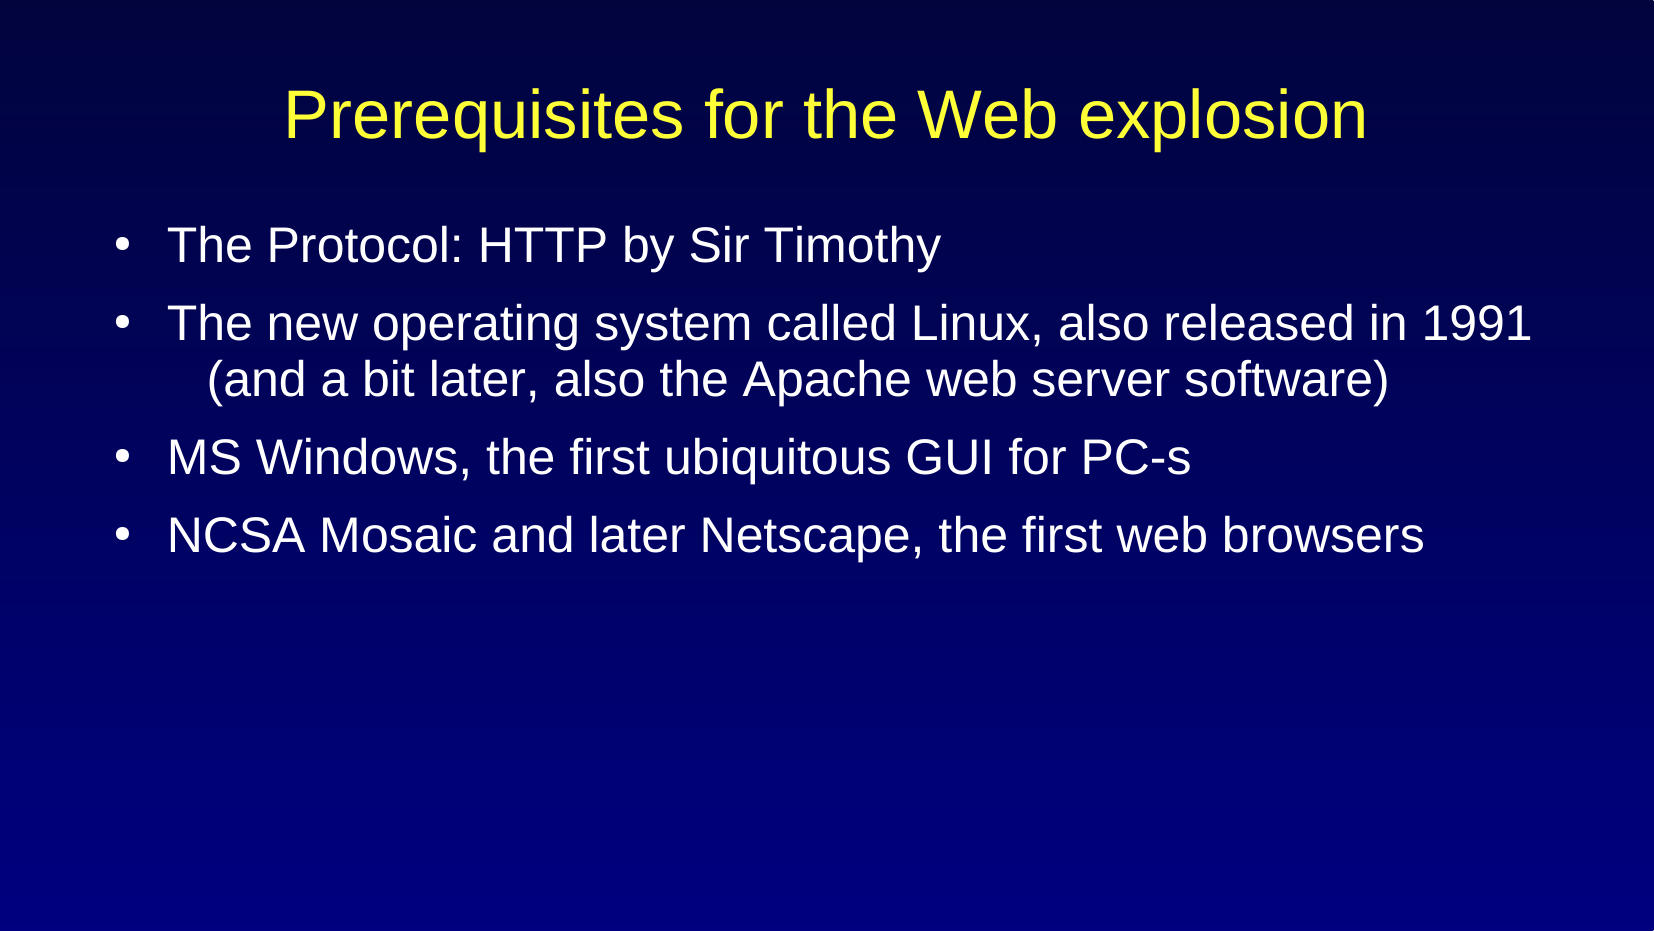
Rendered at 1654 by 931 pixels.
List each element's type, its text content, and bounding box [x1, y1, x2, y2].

title Prerequisites for the Web explosion [82, 37, 1571, 193]
list The Protocol: HTTP by Sir Timothy The new operating system called Linux, also released in 1991 (and a bit later, also the Apache web server software) MS Windows, the first ubiquitous GUI for PC-s NCSA Mosaic and later Netscape, the first web browsers [82, 217, 1571, 758]
